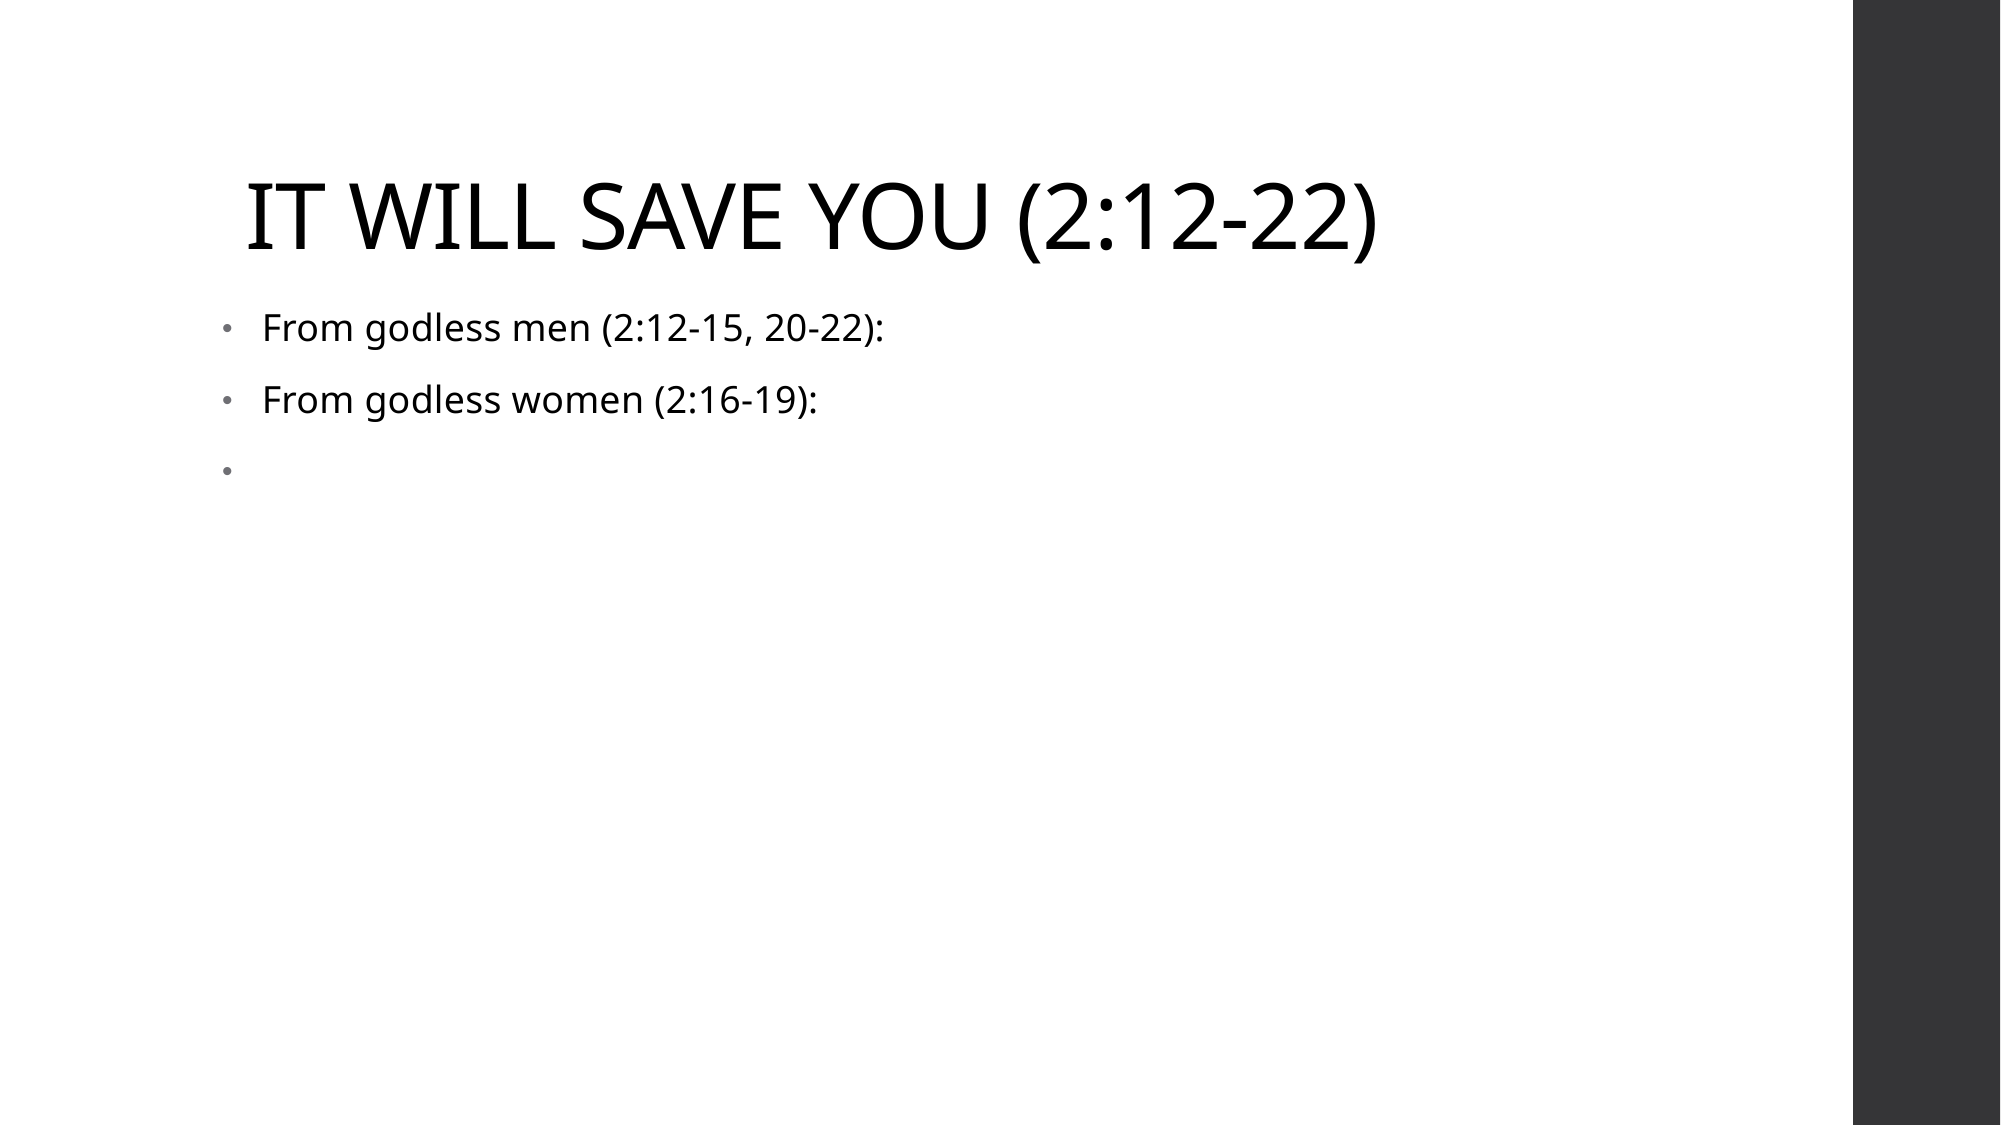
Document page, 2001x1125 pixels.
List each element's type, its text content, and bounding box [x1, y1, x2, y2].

title IT WILL SAVE YOU (2:12-22) [206, 60, 1797, 278]
list From godless men (2:12-15, 20-22): From godless women (2:16-19): [206, 299, 1617, 1014]
